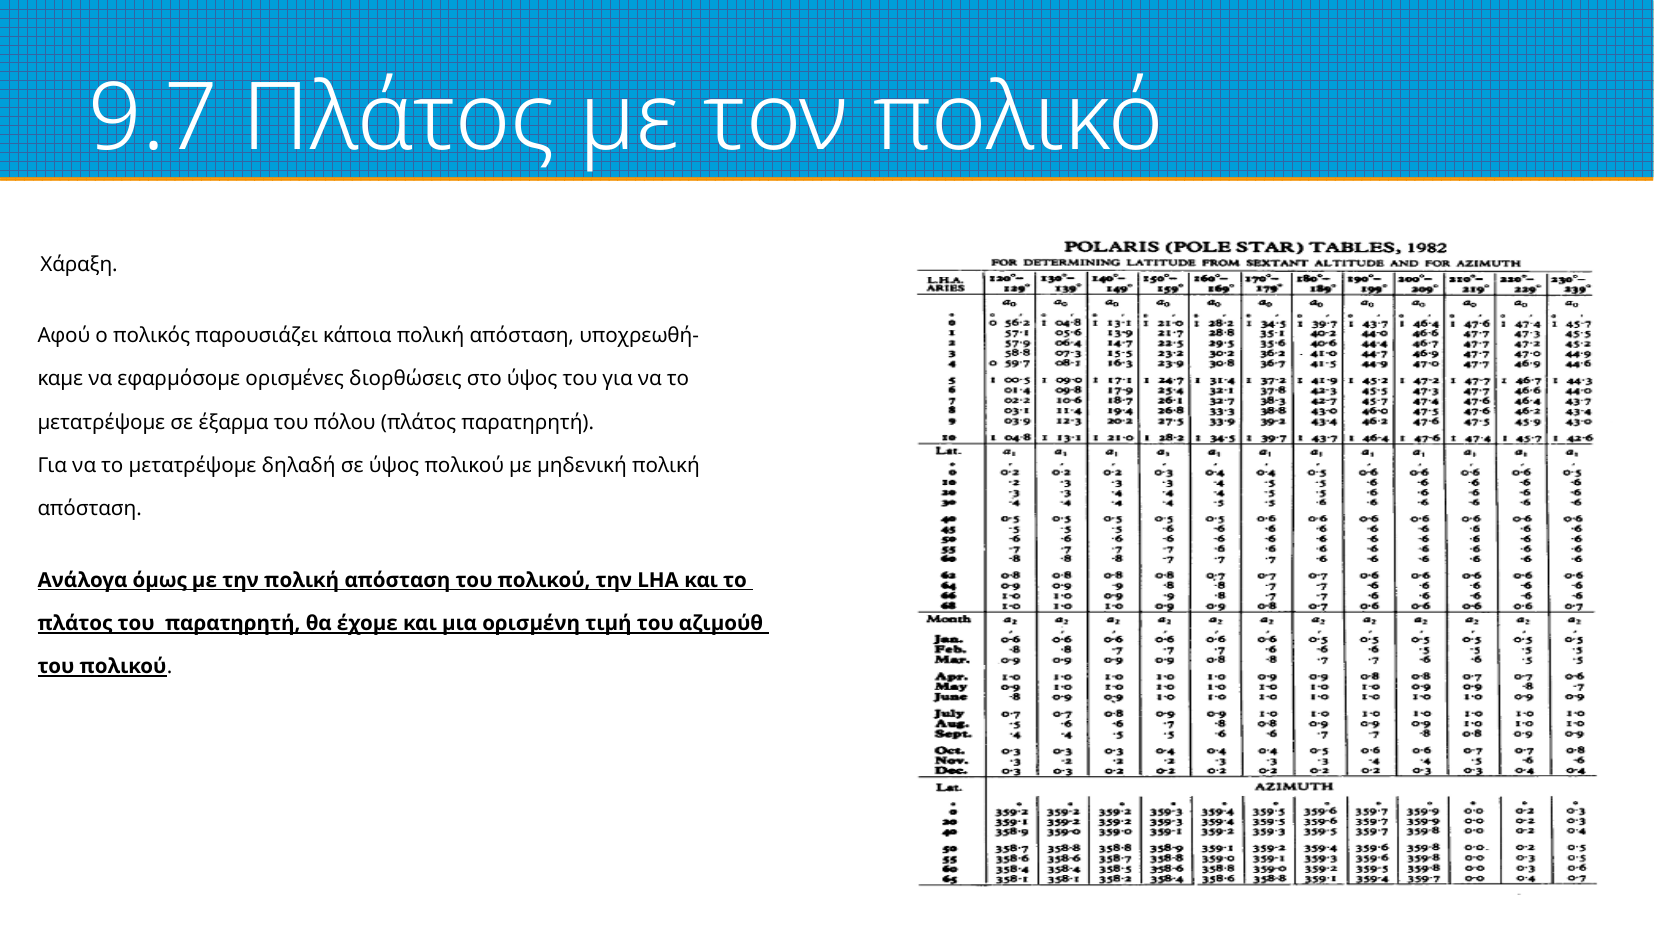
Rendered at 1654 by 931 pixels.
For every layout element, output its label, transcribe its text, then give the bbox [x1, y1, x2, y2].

picture [900, 224, 1613, 901]
title 9.7 Πλάτος με τον πολικό [88, 14, 1565, 178]
list Χάραξη. Αφού ο πολικός παρουσιάζει κάποια πολική απόσταση, υποχρεωθή- καμε να εφαρμόσοµε ορισμένες διορθώσεις στο ύψος του για να το μετατρέψομε σε έξαρµα του πόλου (πλάτος παρατηρητή). Για να το μετατρέψοµε δηλαδή σε ύψος πολικού µε μηδενική πολική απόσταση. Ανάλογα όμως με την πολική απόσταση του πολικού, την LHΑ και το πλάτος του παρατηρητή, θα έχομε και μια ορισμένη τιμή του αζιµούθ του πολικού. [37, 249, 863, 826]
